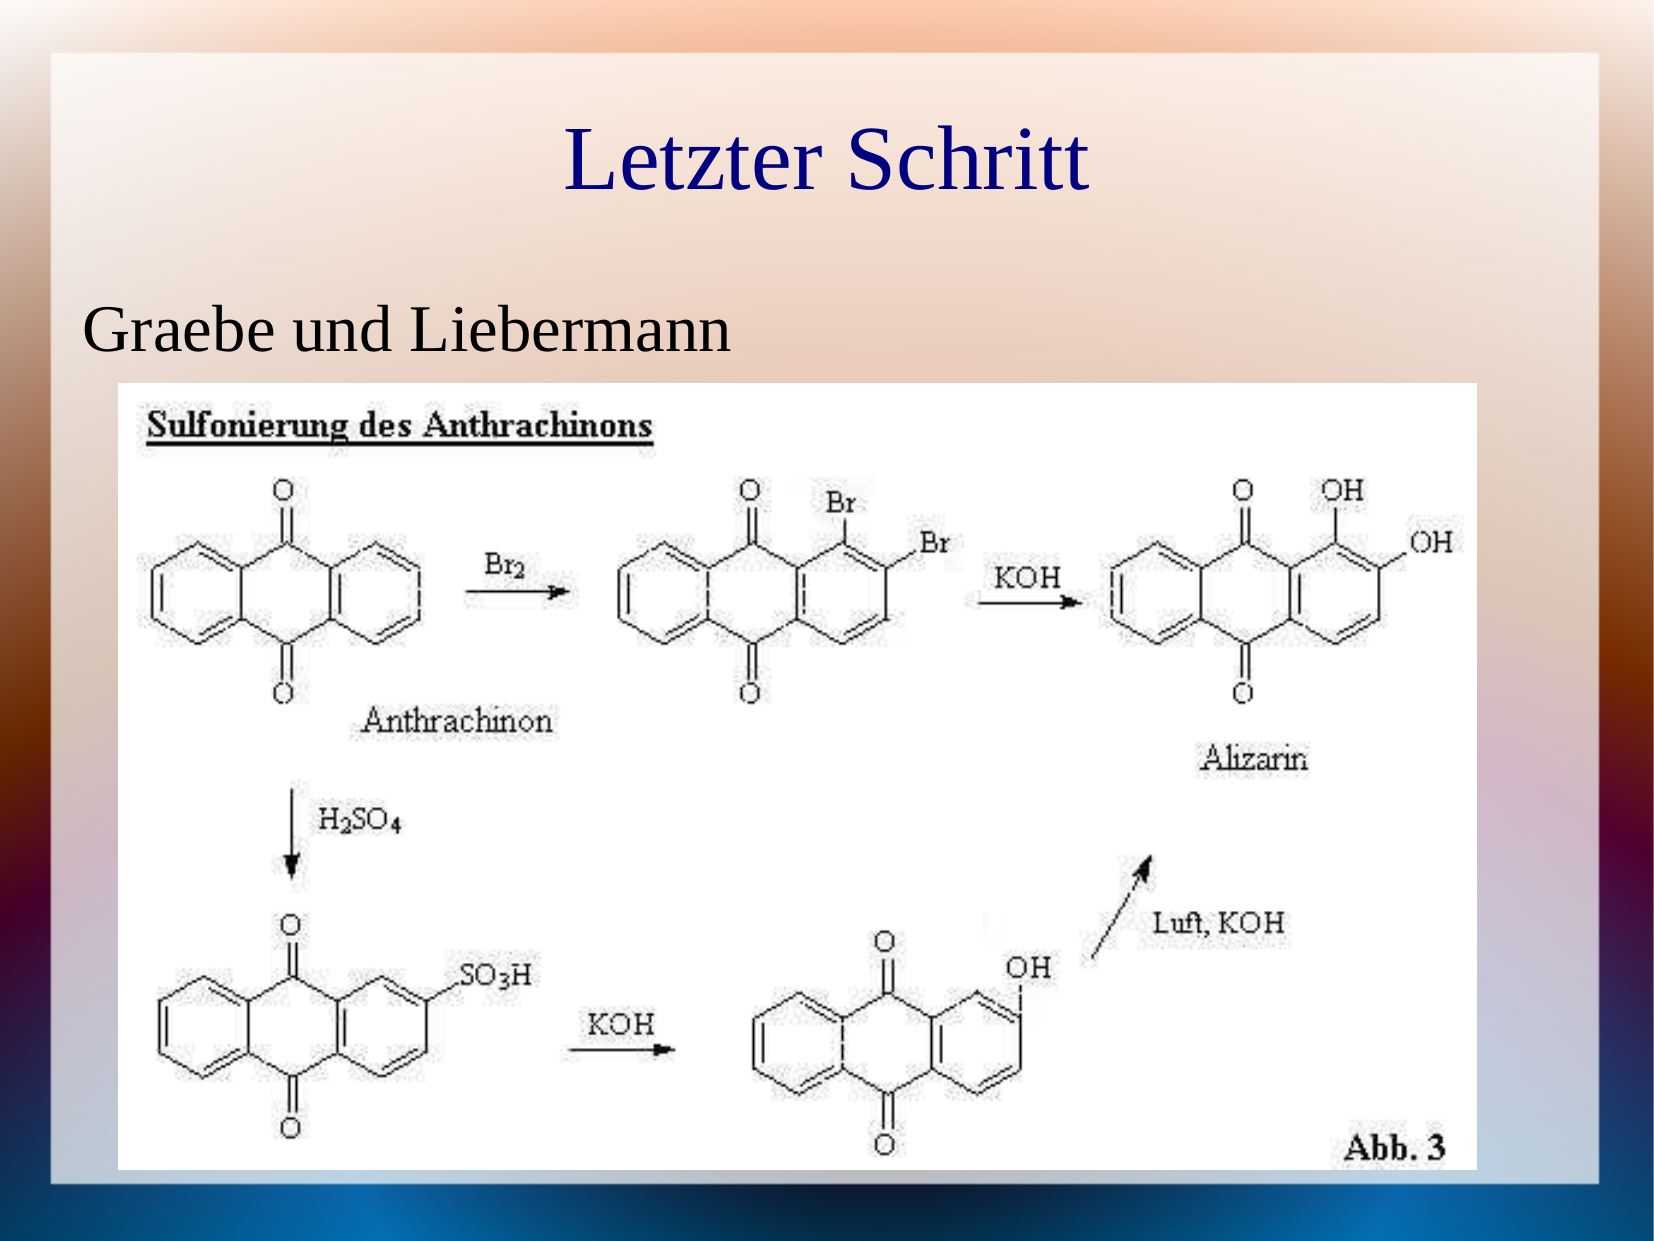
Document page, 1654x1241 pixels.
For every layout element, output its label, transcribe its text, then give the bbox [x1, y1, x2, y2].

subtitle Graebe und Liebermann [82, 290, 1571, 1034]
title Letzter Schritt [82, 55, 1571, 263]
picture [0, 0, 1654, 1241]
